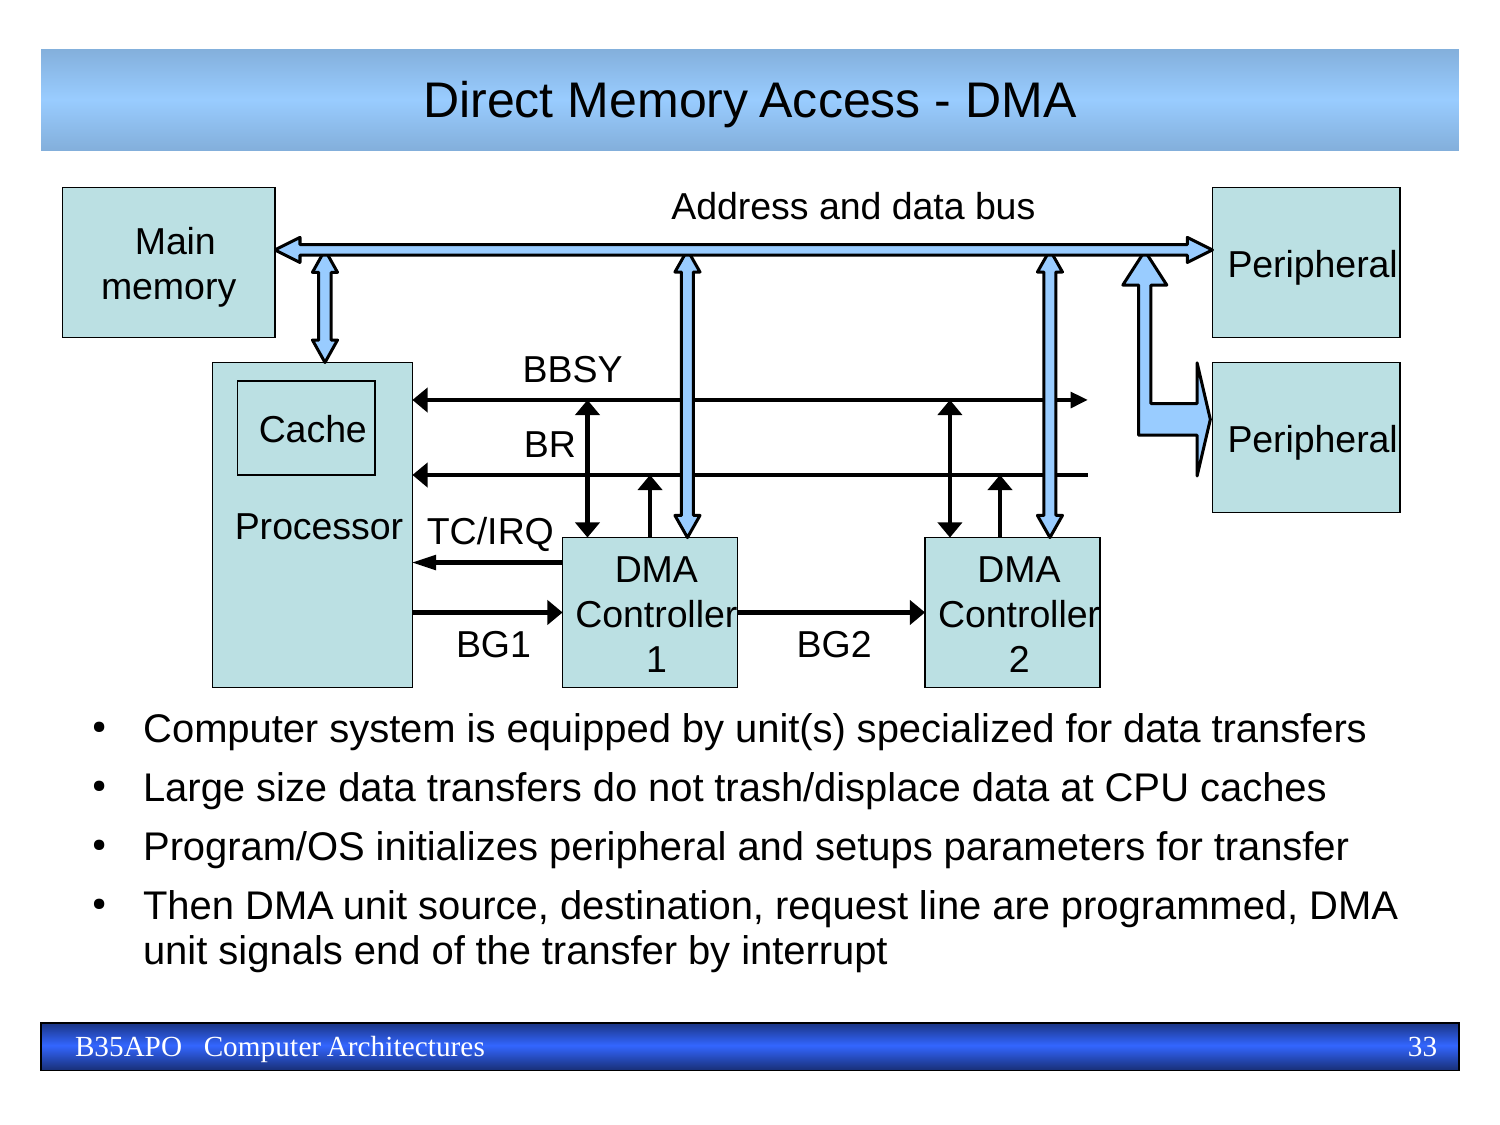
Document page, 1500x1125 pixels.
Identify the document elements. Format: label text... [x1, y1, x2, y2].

title Direct Memory Access - DMA [41, 49, 1459, 151]
text_box Peripheral [1212, 362, 1400, 513]
text_box [275, 237, 1213, 538]
text_box BG2 [768, 612, 887, 673]
text_box Address and data bus [643, 174, 1051, 236]
text_box Main memory [62, 187, 275, 338]
list Computer system is equipped by unit(s) specialized for data transfers Large size data transfers do not trash/displace data at CPU caches Program/OS initializes peripheral and setups parameters for transfer Then DMA unit source, destination, request line are programmed, DMA unit signals end of the transfer by interrupt [75, 705, 1426, 1006]
text_box DMA Controller 2 [924, 537, 1101, 688]
text_box BR [495, 412, 585, 473]
text_box Cache [237, 380, 375, 475]
text_box BG1 [428, 612, 546, 673]
text_box Peripheral [1212, 187, 1400, 338]
text_box TC/IRQ [398, 499, 569, 560]
text_box DMA Controller 1 [562, 537, 738, 688]
text_box BBSY [494, 337, 638, 398]
text_box Processor [212, 362, 413, 688]
